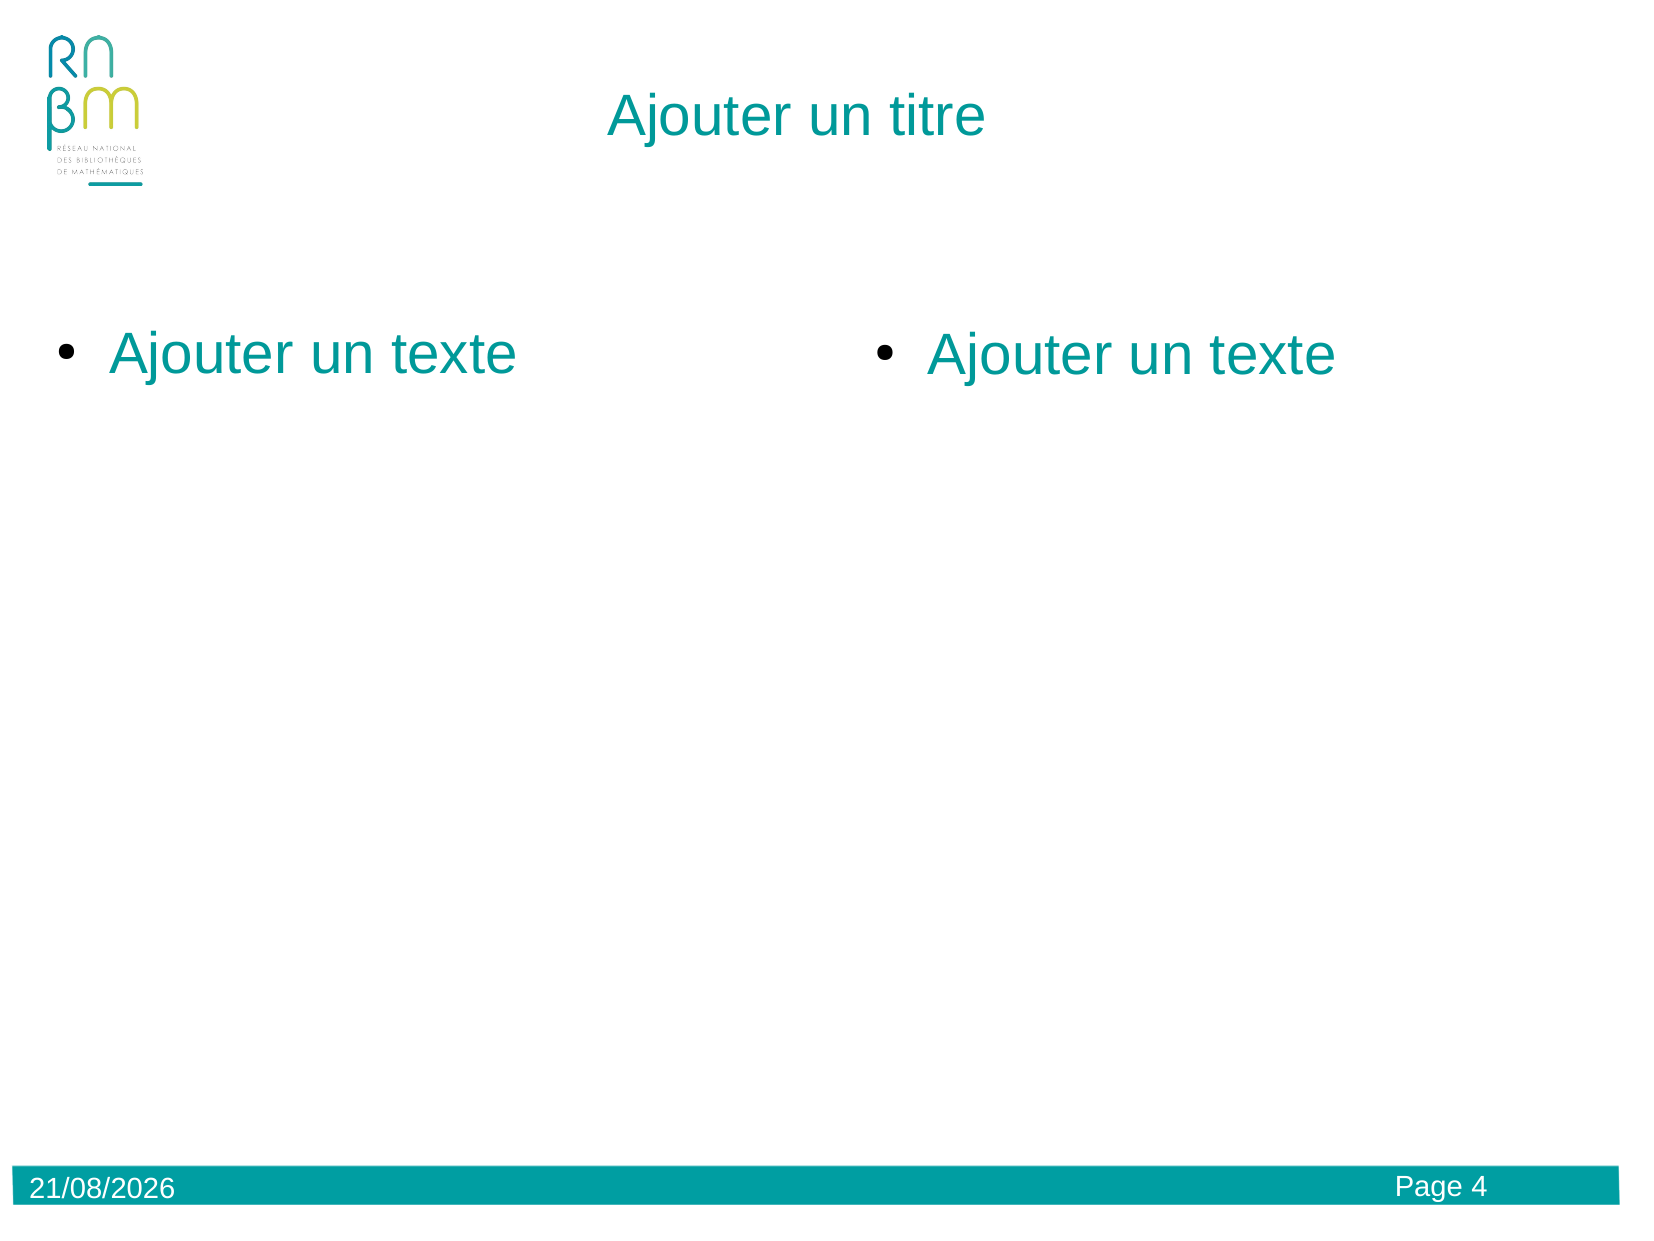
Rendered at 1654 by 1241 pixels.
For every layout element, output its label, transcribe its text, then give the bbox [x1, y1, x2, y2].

text_box Page <numéro> [1380, 1163, 1620, 1211]
picture [47, 35, 143, 187]
picture [272, 1165, 1380, 1205]
list Ajouter un texte [856, 322, 1613, 945]
text_box 27/06/2024 [14, 1164, 272, 1235]
list Ajouter un texte [38, 320, 794, 943]
title Ajouter un titre [318, 45, 1276, 185]
